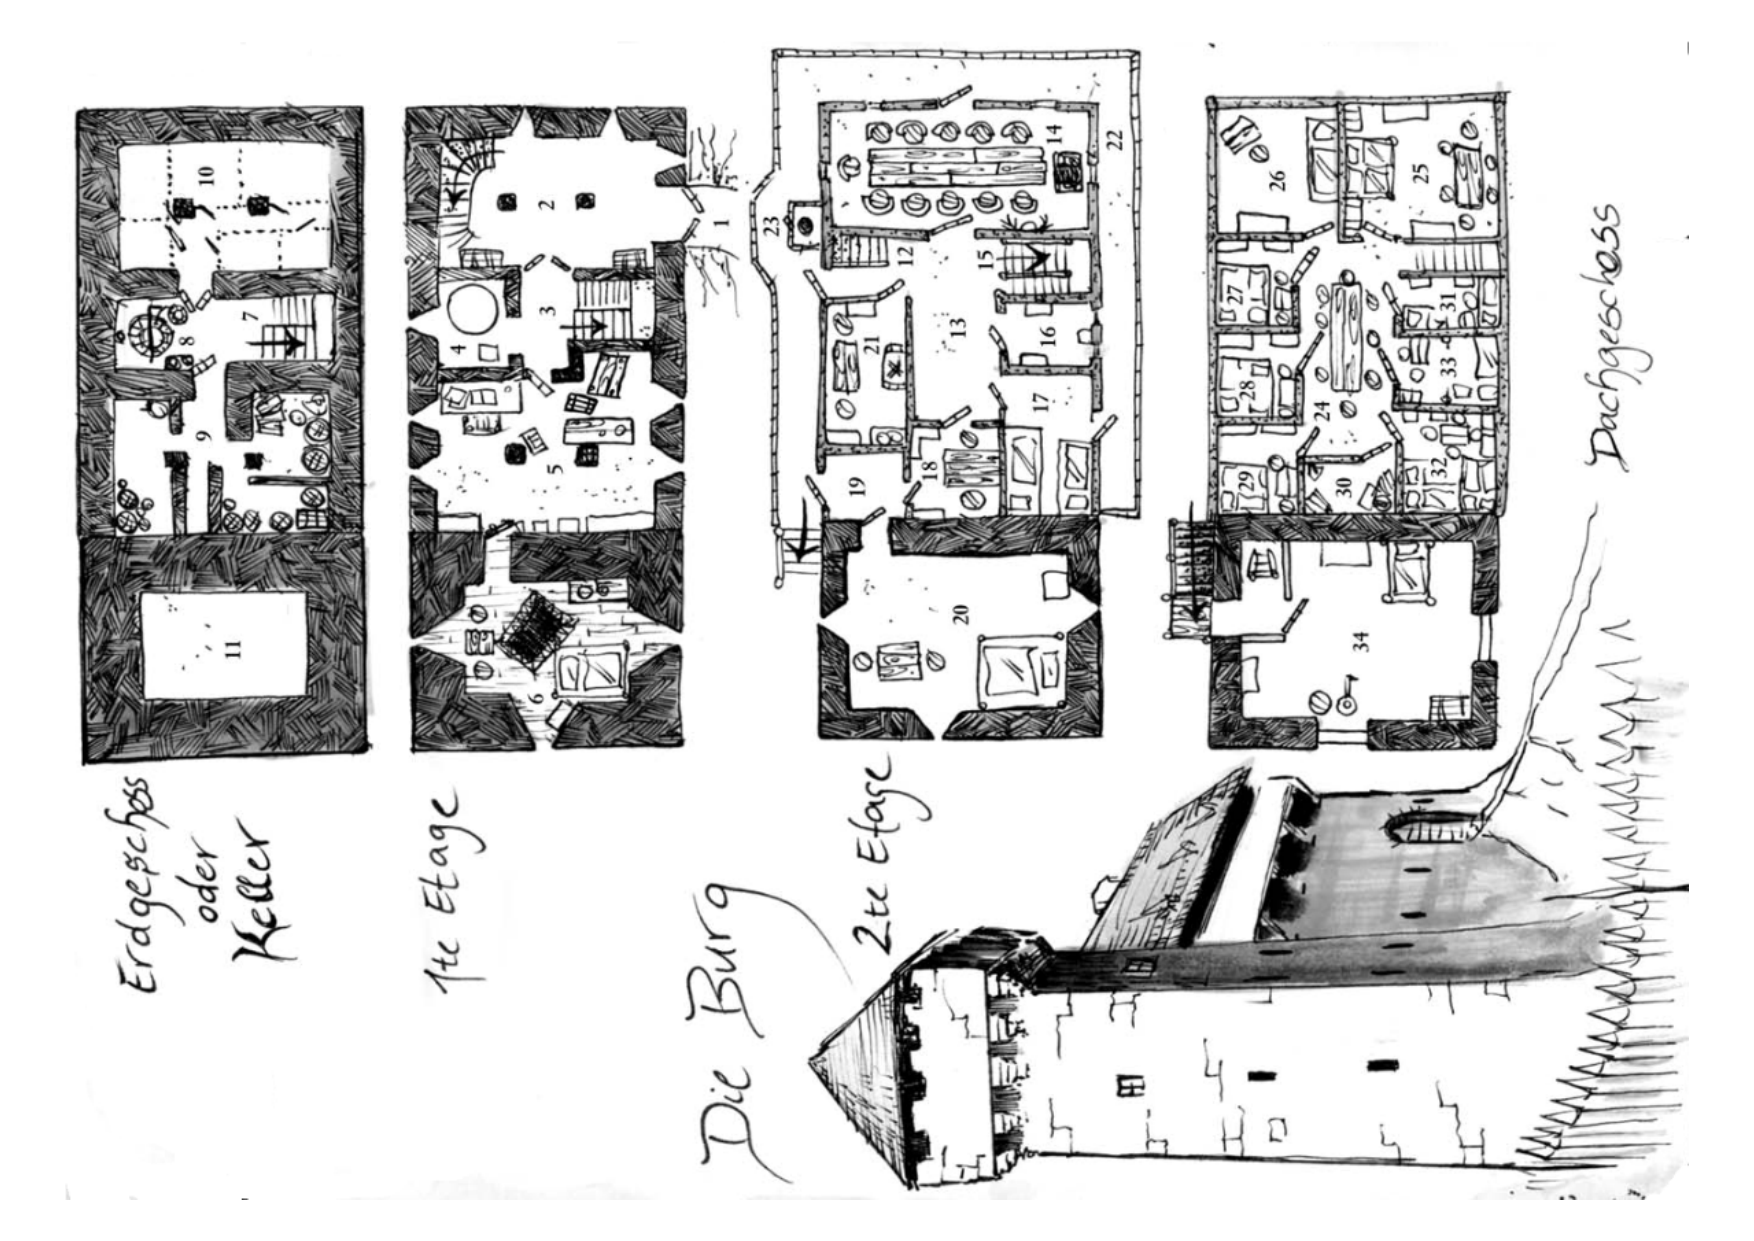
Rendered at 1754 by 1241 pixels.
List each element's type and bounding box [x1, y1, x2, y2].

picture [65, 41, 1689, 1200]
